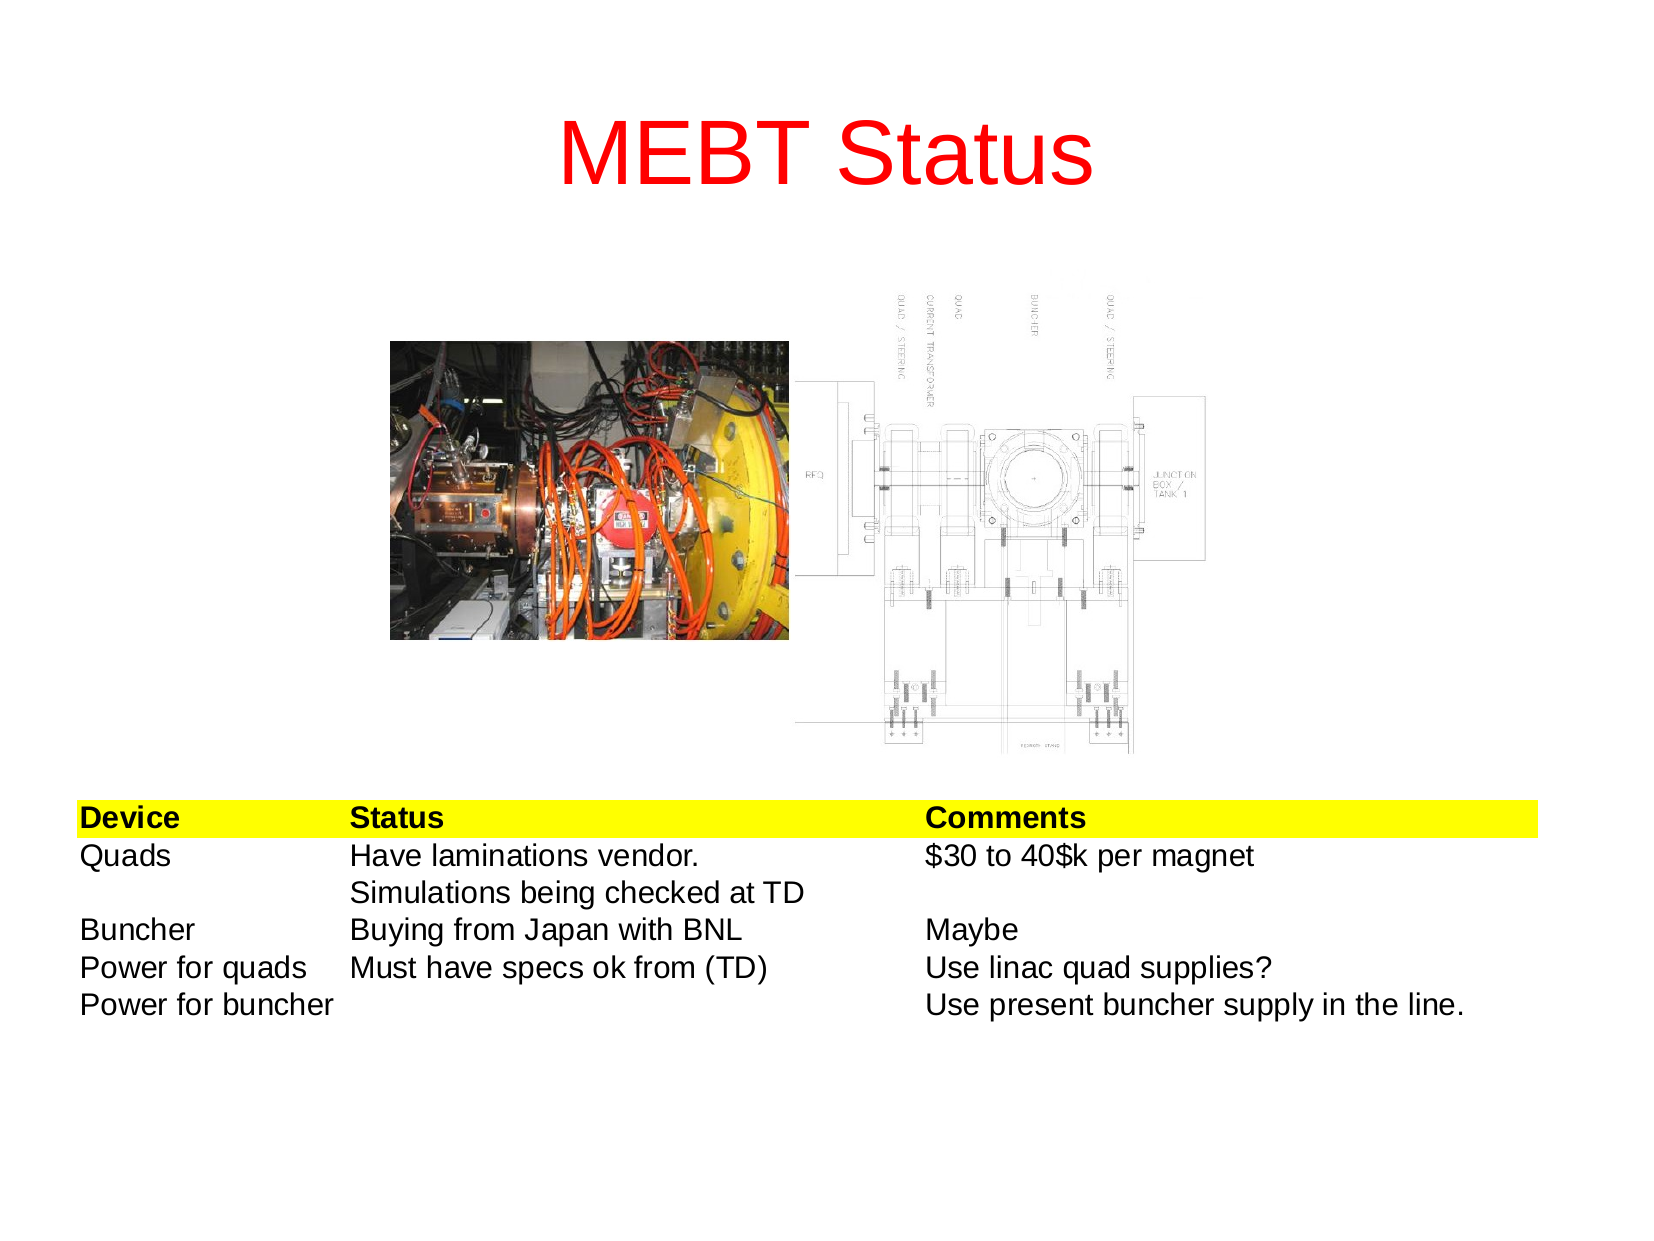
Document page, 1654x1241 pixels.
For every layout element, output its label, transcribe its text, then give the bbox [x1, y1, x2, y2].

chart [77, 800, 1541, 1027]
picture [390, 241, 1208, 758]
title MEBT Status [82, 56, 1571, 250]
